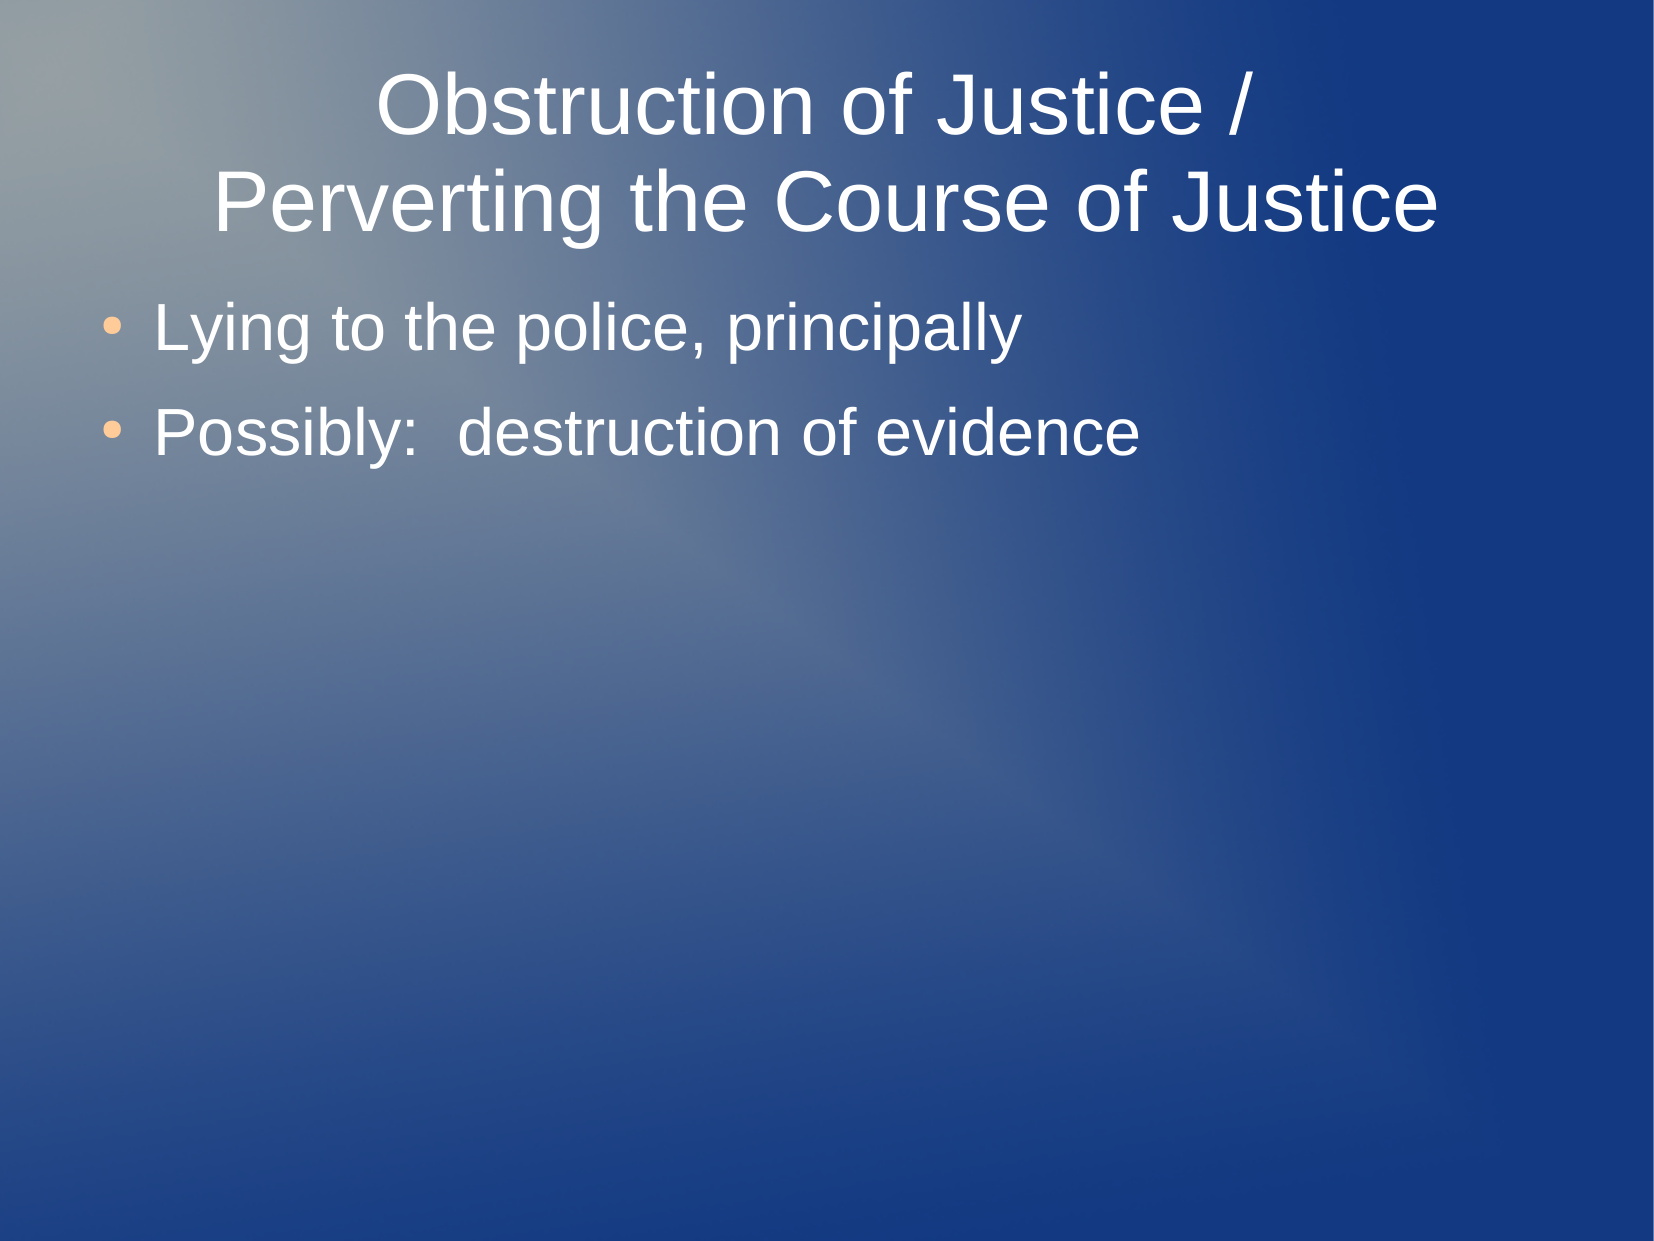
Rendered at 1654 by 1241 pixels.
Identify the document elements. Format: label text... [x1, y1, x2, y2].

title Obstruction of Justice / Perverting the Course of Justice [82, 49, 1571, 257]
picture [0, 0, 1654, 1241]
list Lying to the police, principally Possibly: destruction of evidence [82, 290, 1571, 1109]
